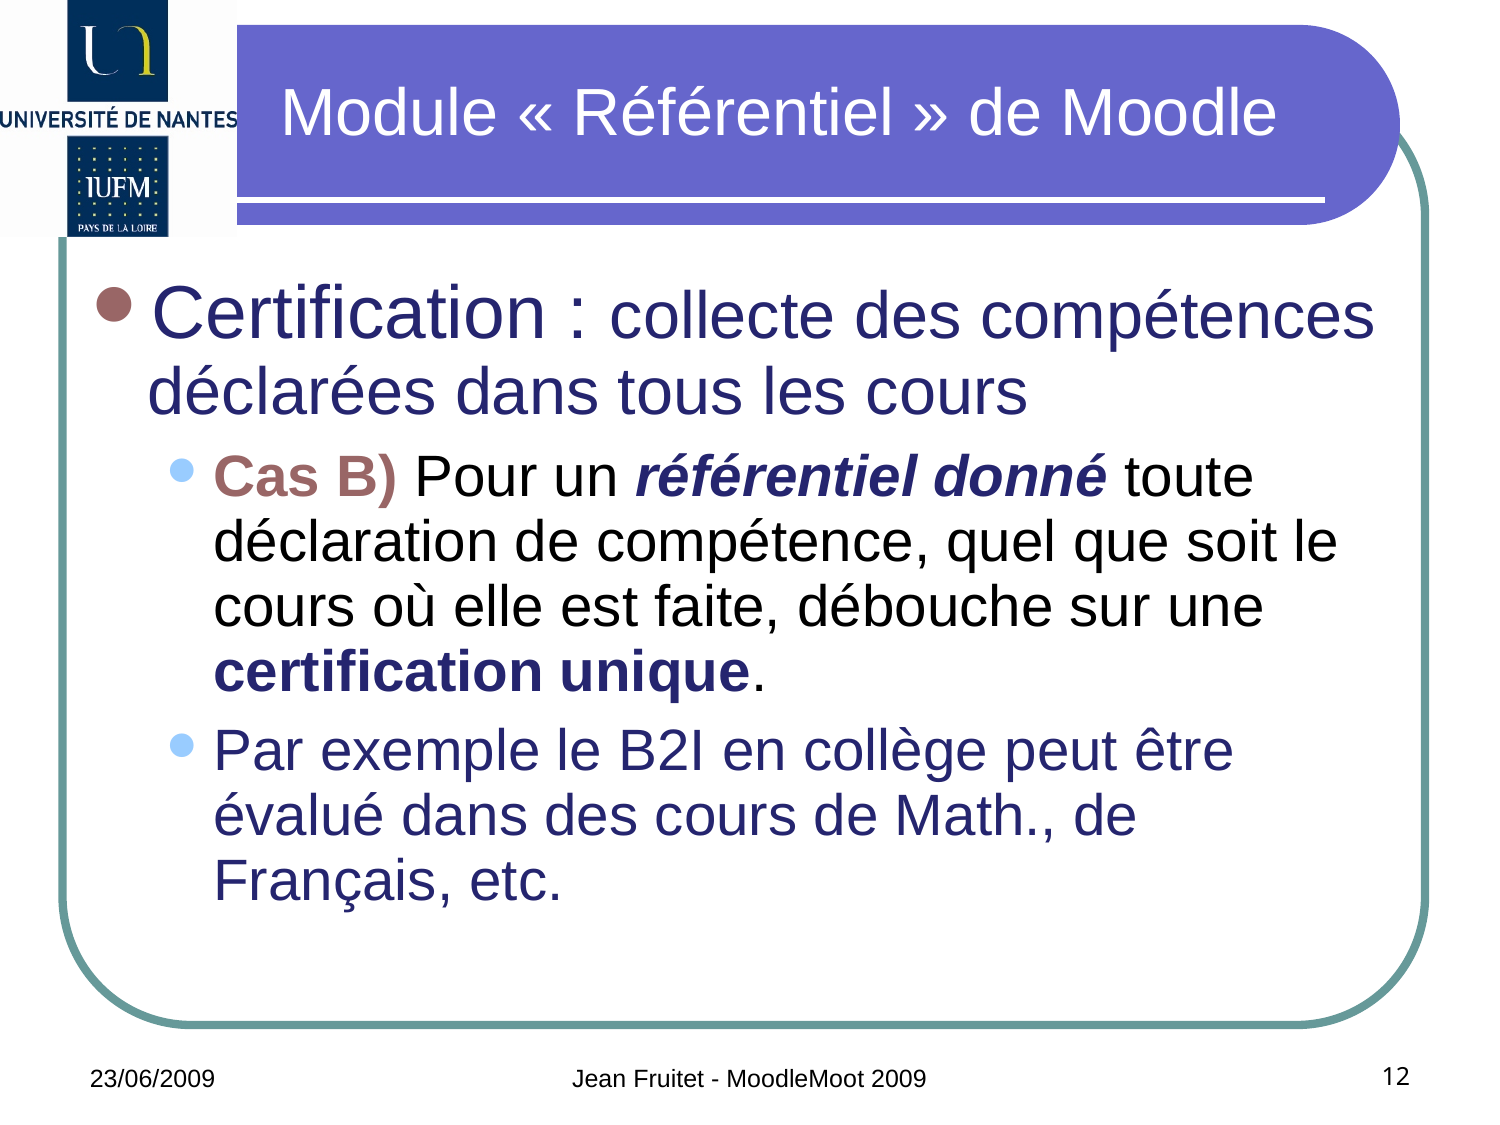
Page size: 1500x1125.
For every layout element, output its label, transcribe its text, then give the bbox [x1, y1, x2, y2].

title Module « Référentiel » de Moodle [265, 37, 1347, 188]
picture [0, 0, 237, 237]
list Certification : collecte des compétences déclarées dans tous les cours Cas B) Pour un référentiel donné toute déclaration de compétence, quel que soit le cours où elle est faite, débouche sur une certification unique. Par exemple le B2I en collège peut être évalué dans des cours de Math., de Français, etc. [76, 262, 1401, 1064]
